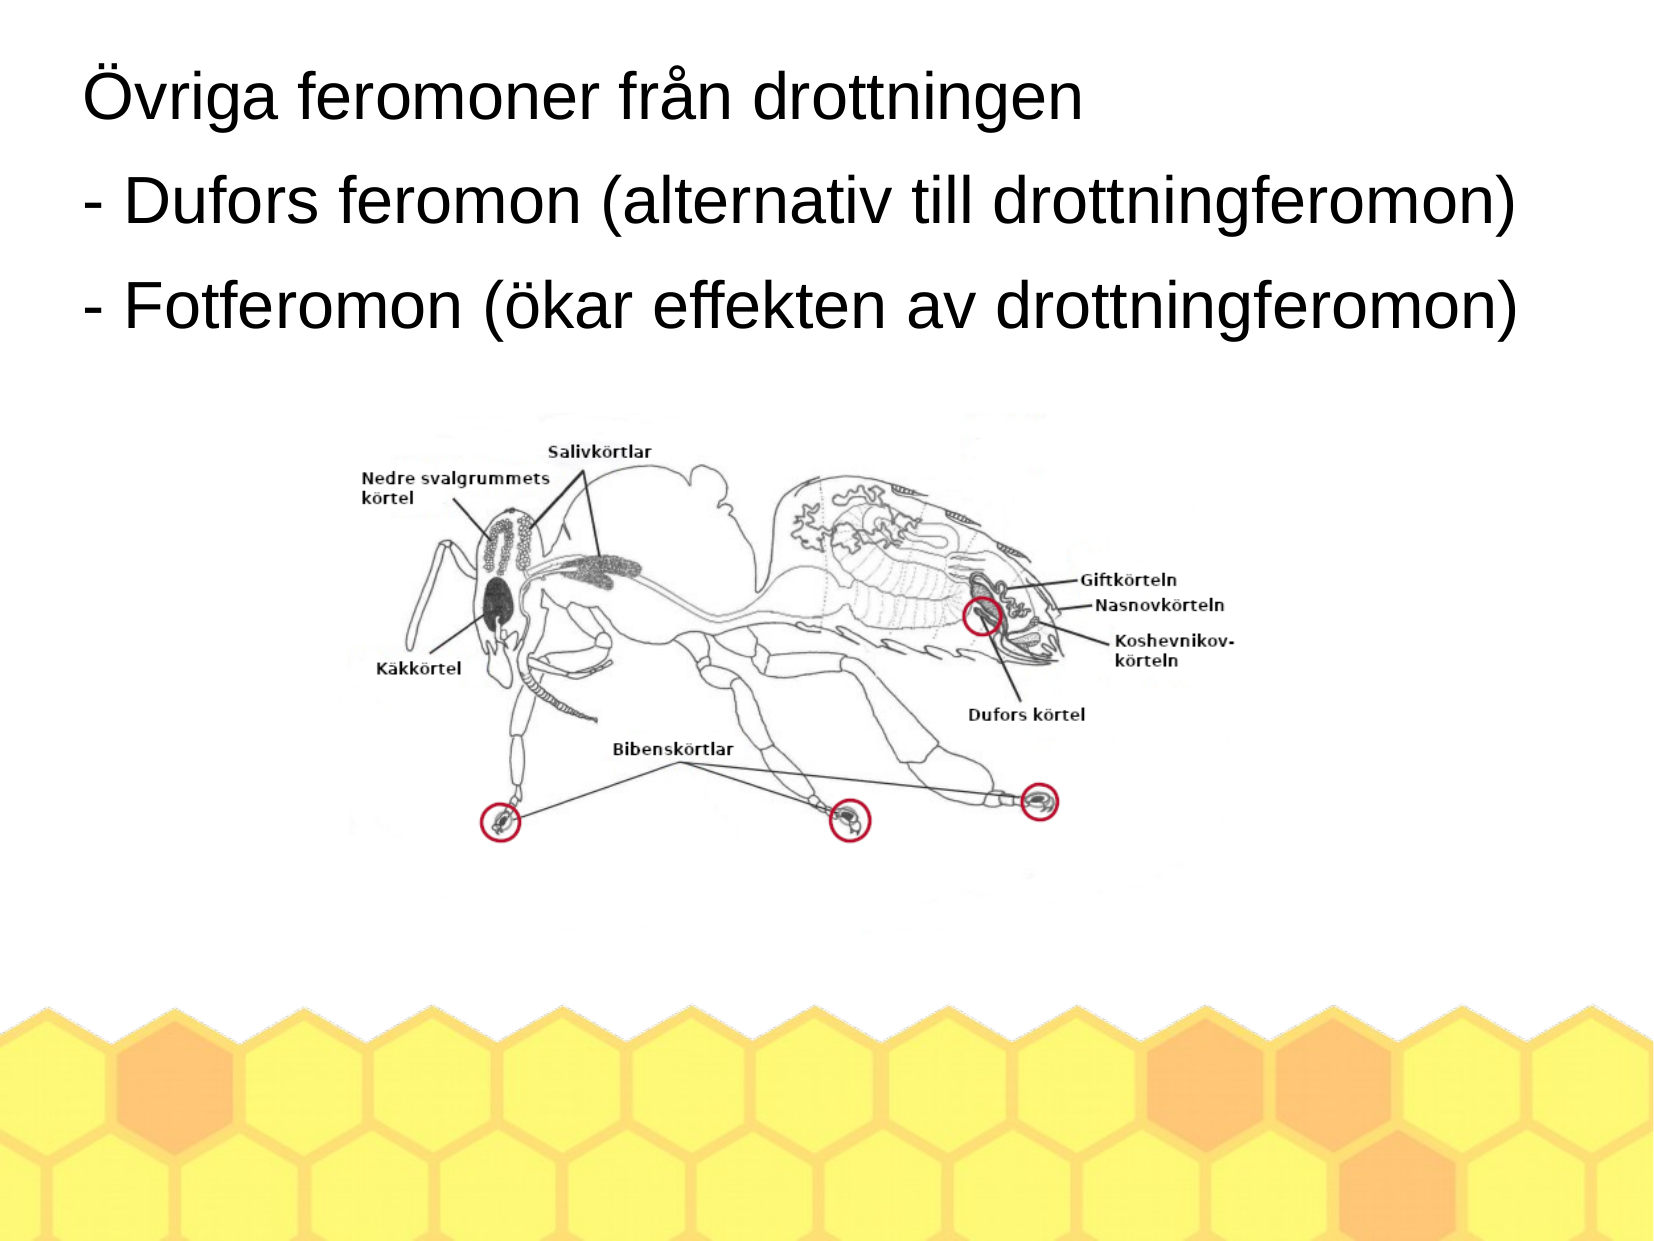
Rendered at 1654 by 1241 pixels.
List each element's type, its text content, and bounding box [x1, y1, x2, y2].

list Övriga feromoner från drottningen - Dufors feromon (alternativ till drottningferomon) - Fotferomon (ökar effekten av drottningferomon) [82, 59, 1571, 1010]
picture [0, 1001, 1654, 1241]
picture [327, 413, 1276, 936]
